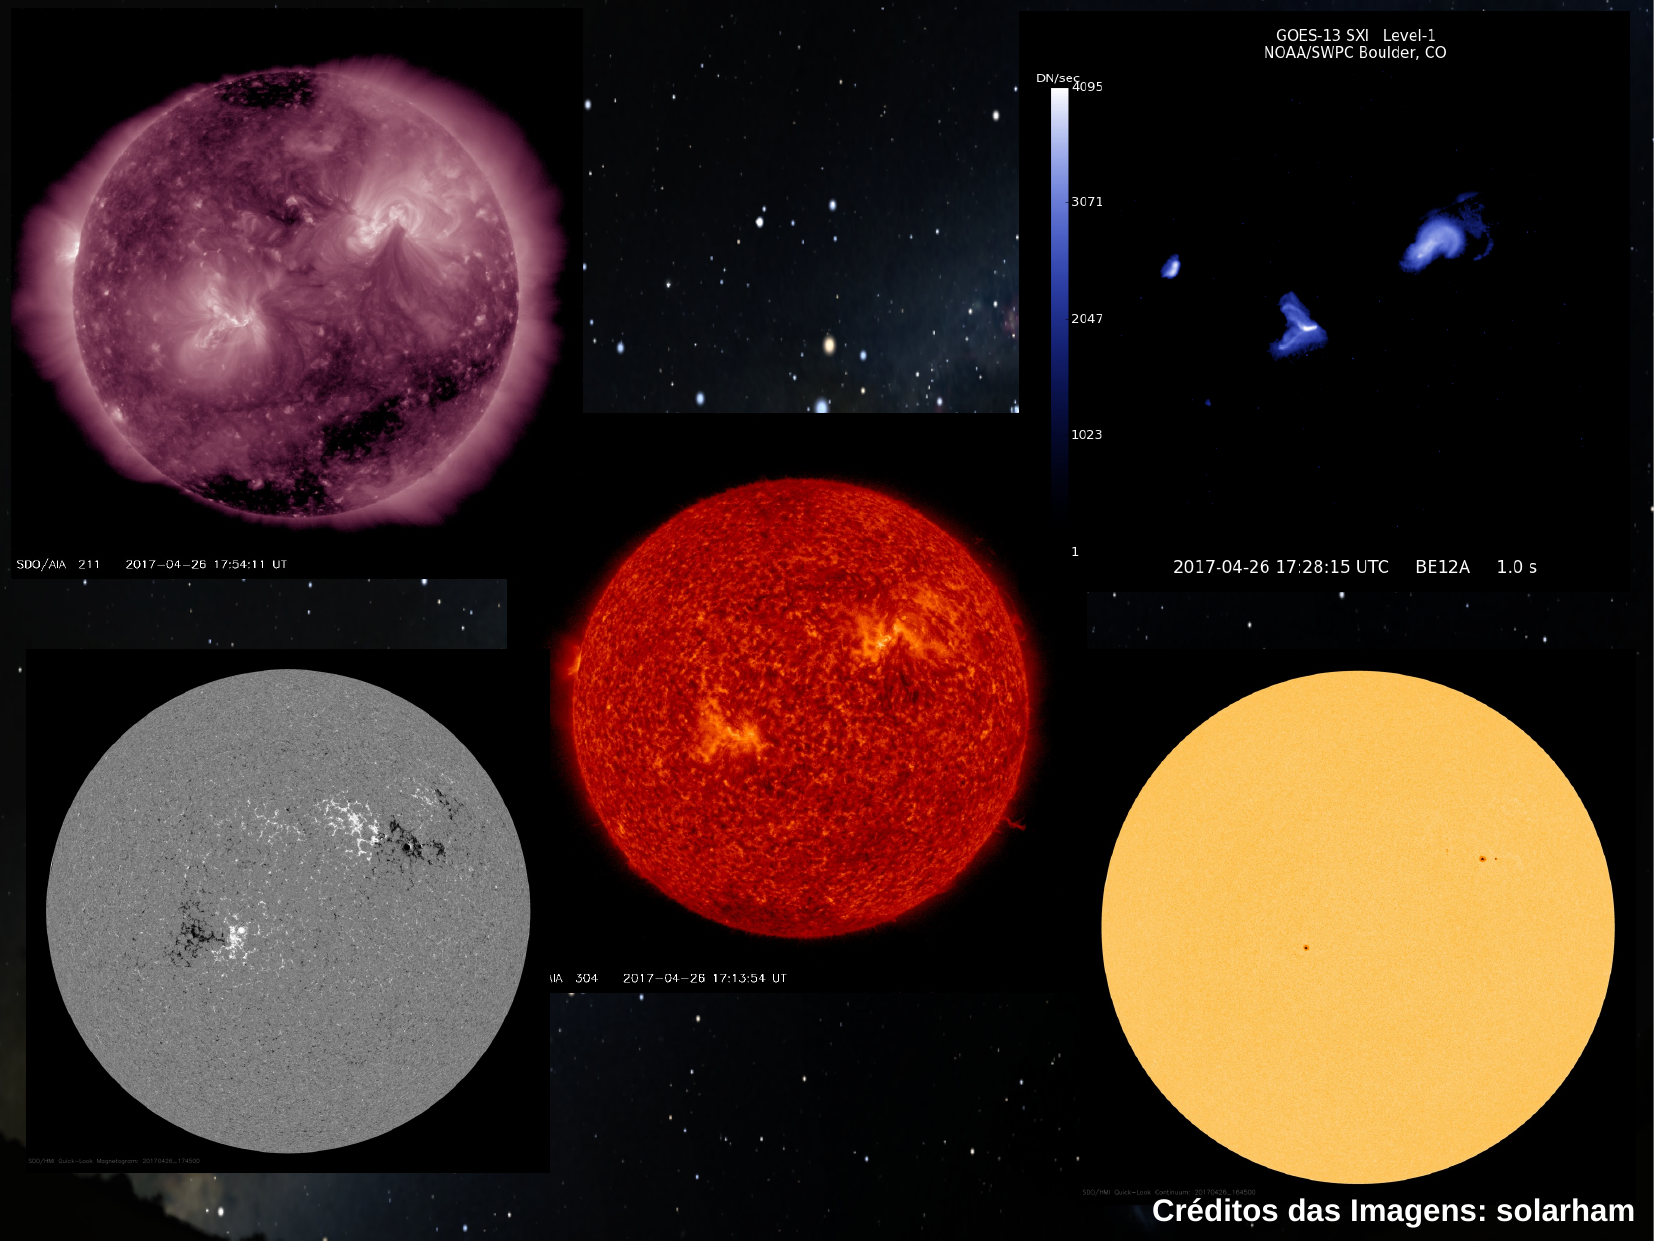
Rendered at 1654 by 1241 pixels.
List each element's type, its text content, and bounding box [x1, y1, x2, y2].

text_box Créditos das Imagens: solarham [0, 1193, 1637, 1241]
picture [0, 0, 1654, 1241]
